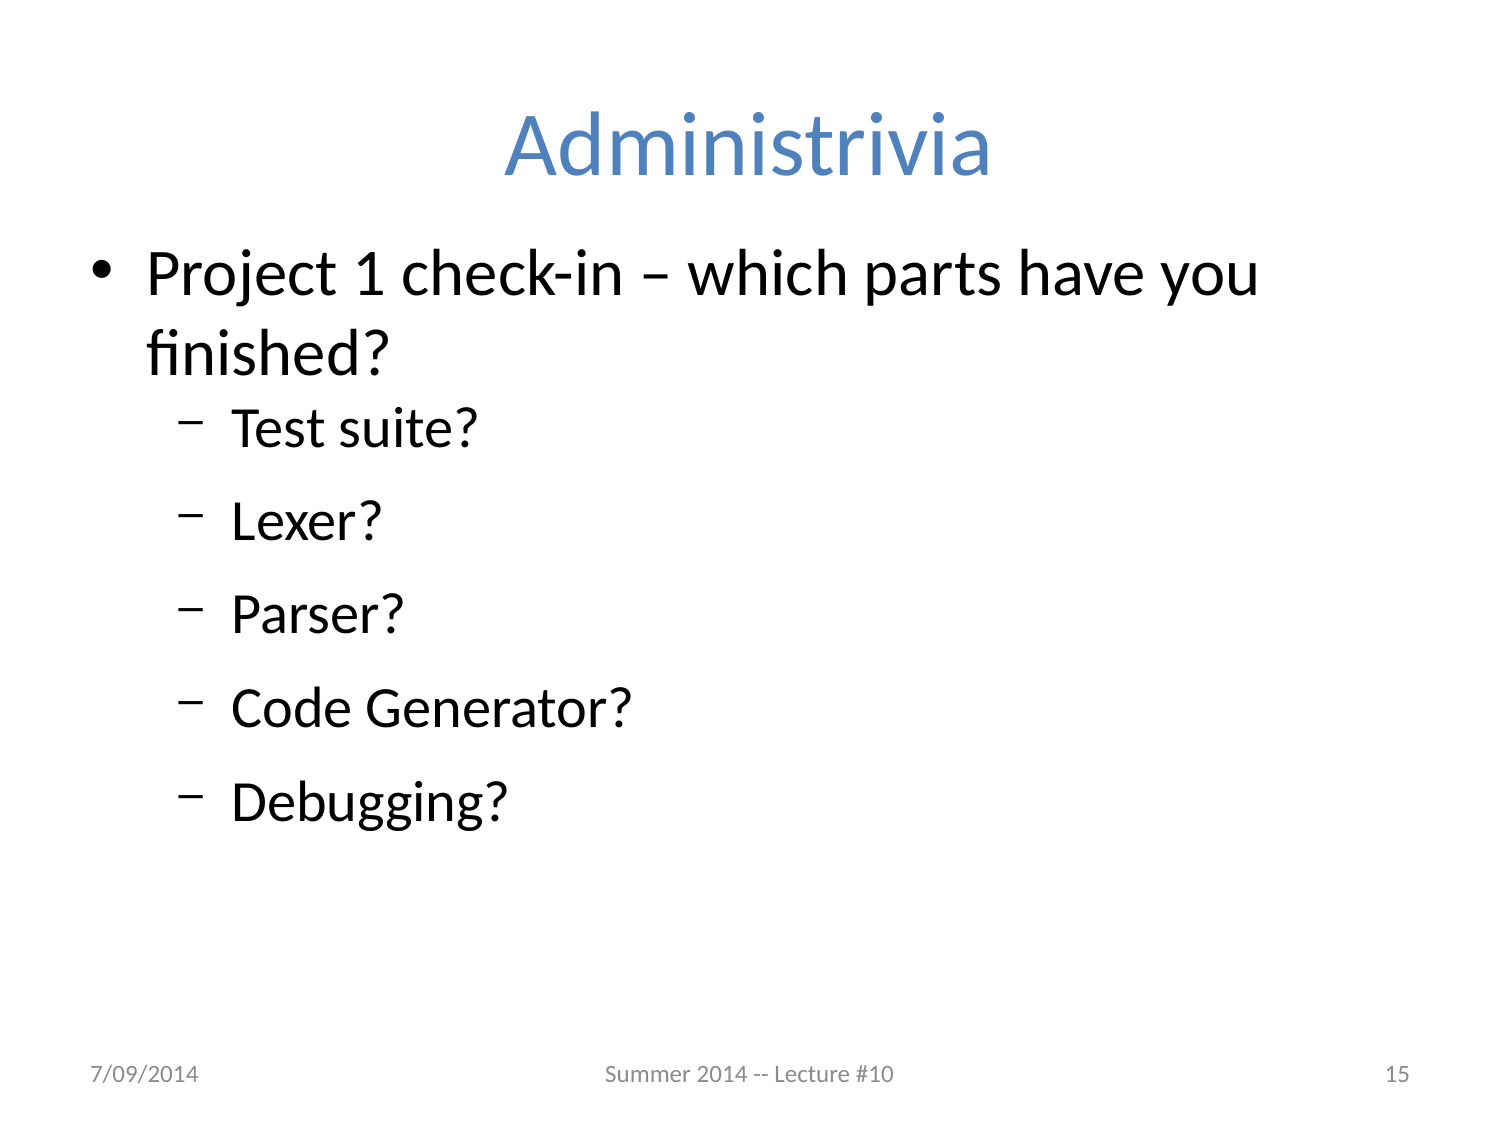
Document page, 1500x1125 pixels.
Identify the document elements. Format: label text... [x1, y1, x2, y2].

slide_number <number> [1074, 1042, 1425, 1103]
footer Summer 2014 -- Lecture #10 [512, 1042, 988, 1103]
title Administrivia [75, 45, 1425, 221]
slide_number 7/09/2014 [75, 1042, 425, 1103]
list Project 1 check-in – which parts have you finished? Test suite? Lexer? Parser? Code Generator? Debugging? [75, 221, 1425, 1032]
